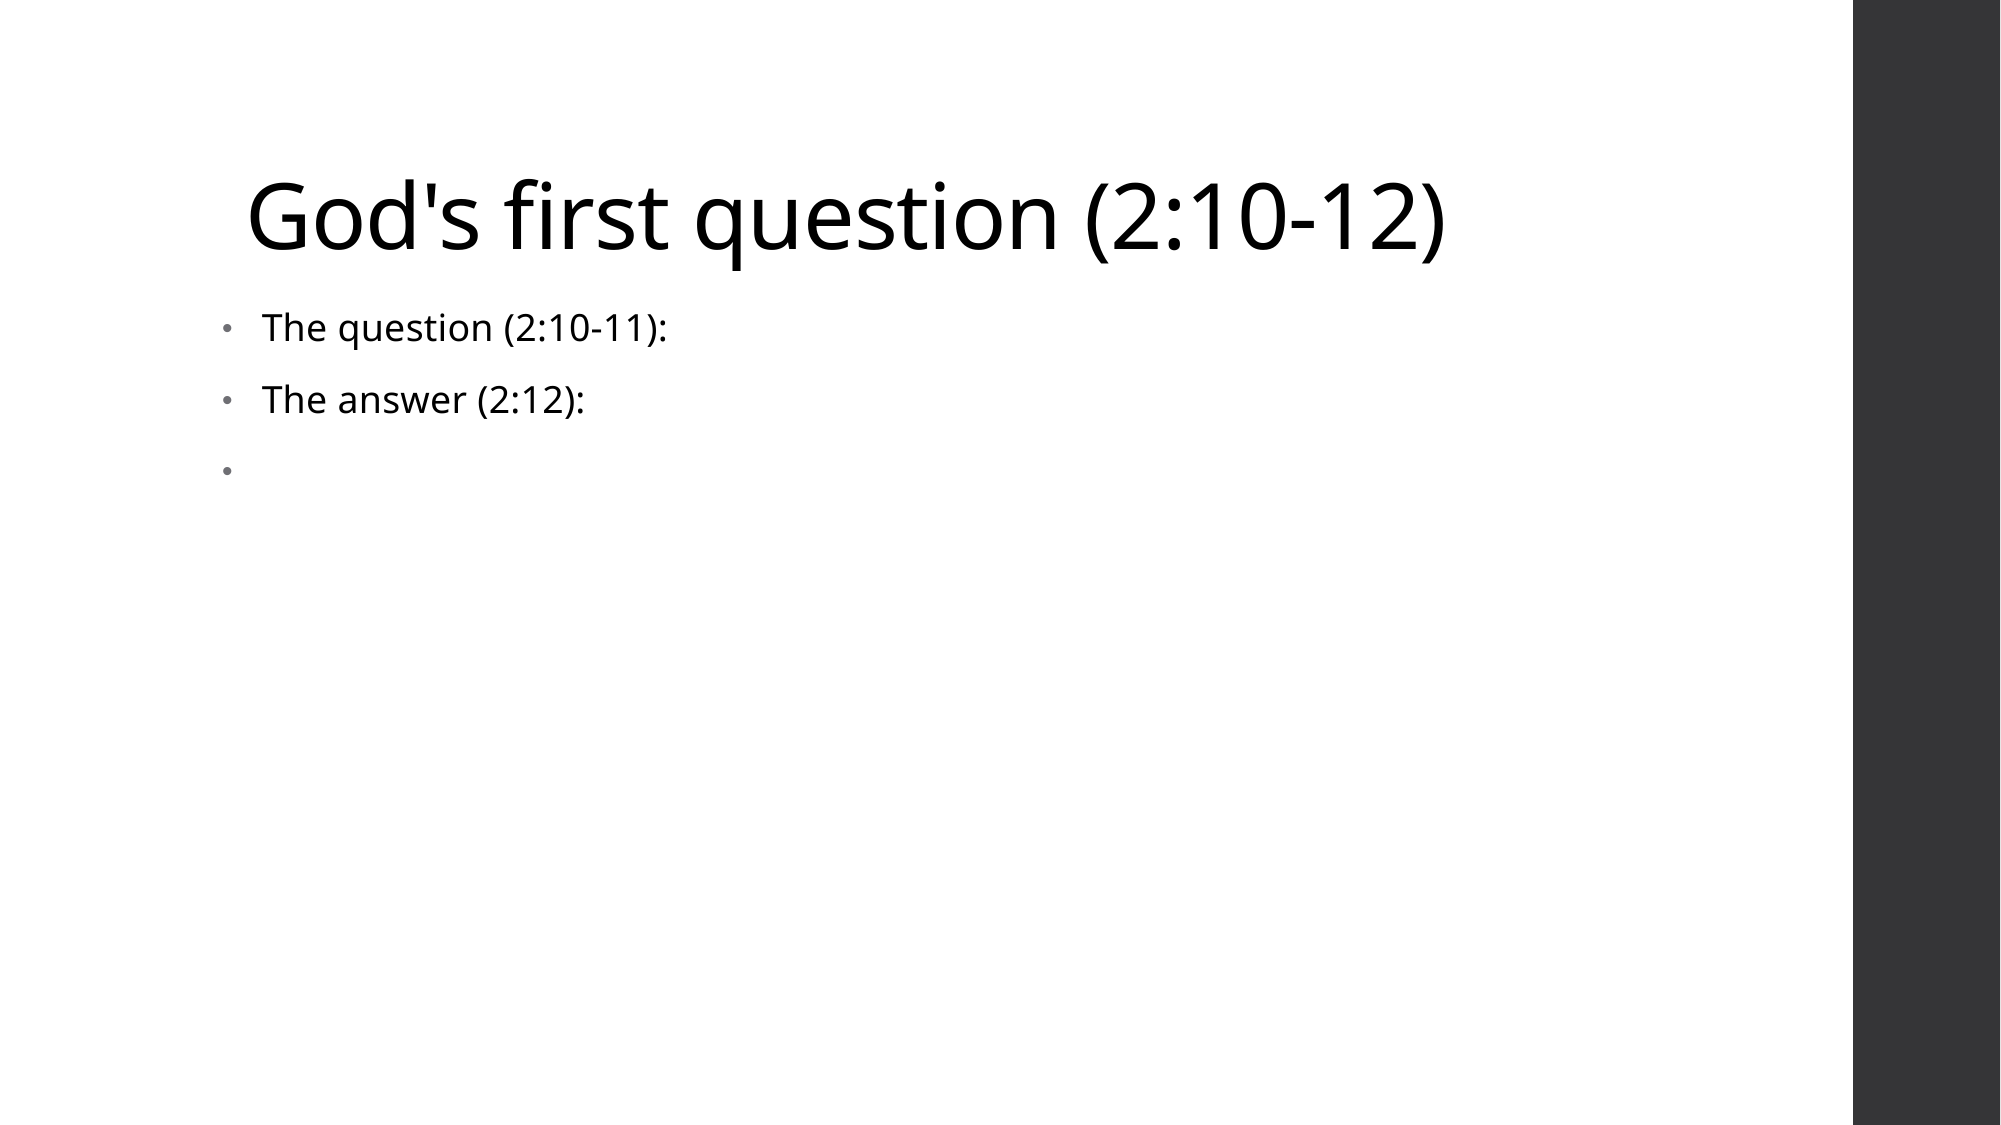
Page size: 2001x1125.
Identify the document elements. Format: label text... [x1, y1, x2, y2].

list The question (2:10-11): The answer (2:12): [206, 299, 1617, 1014]
title God's first question (2:10-12) [206, 60, 1797, 278]
